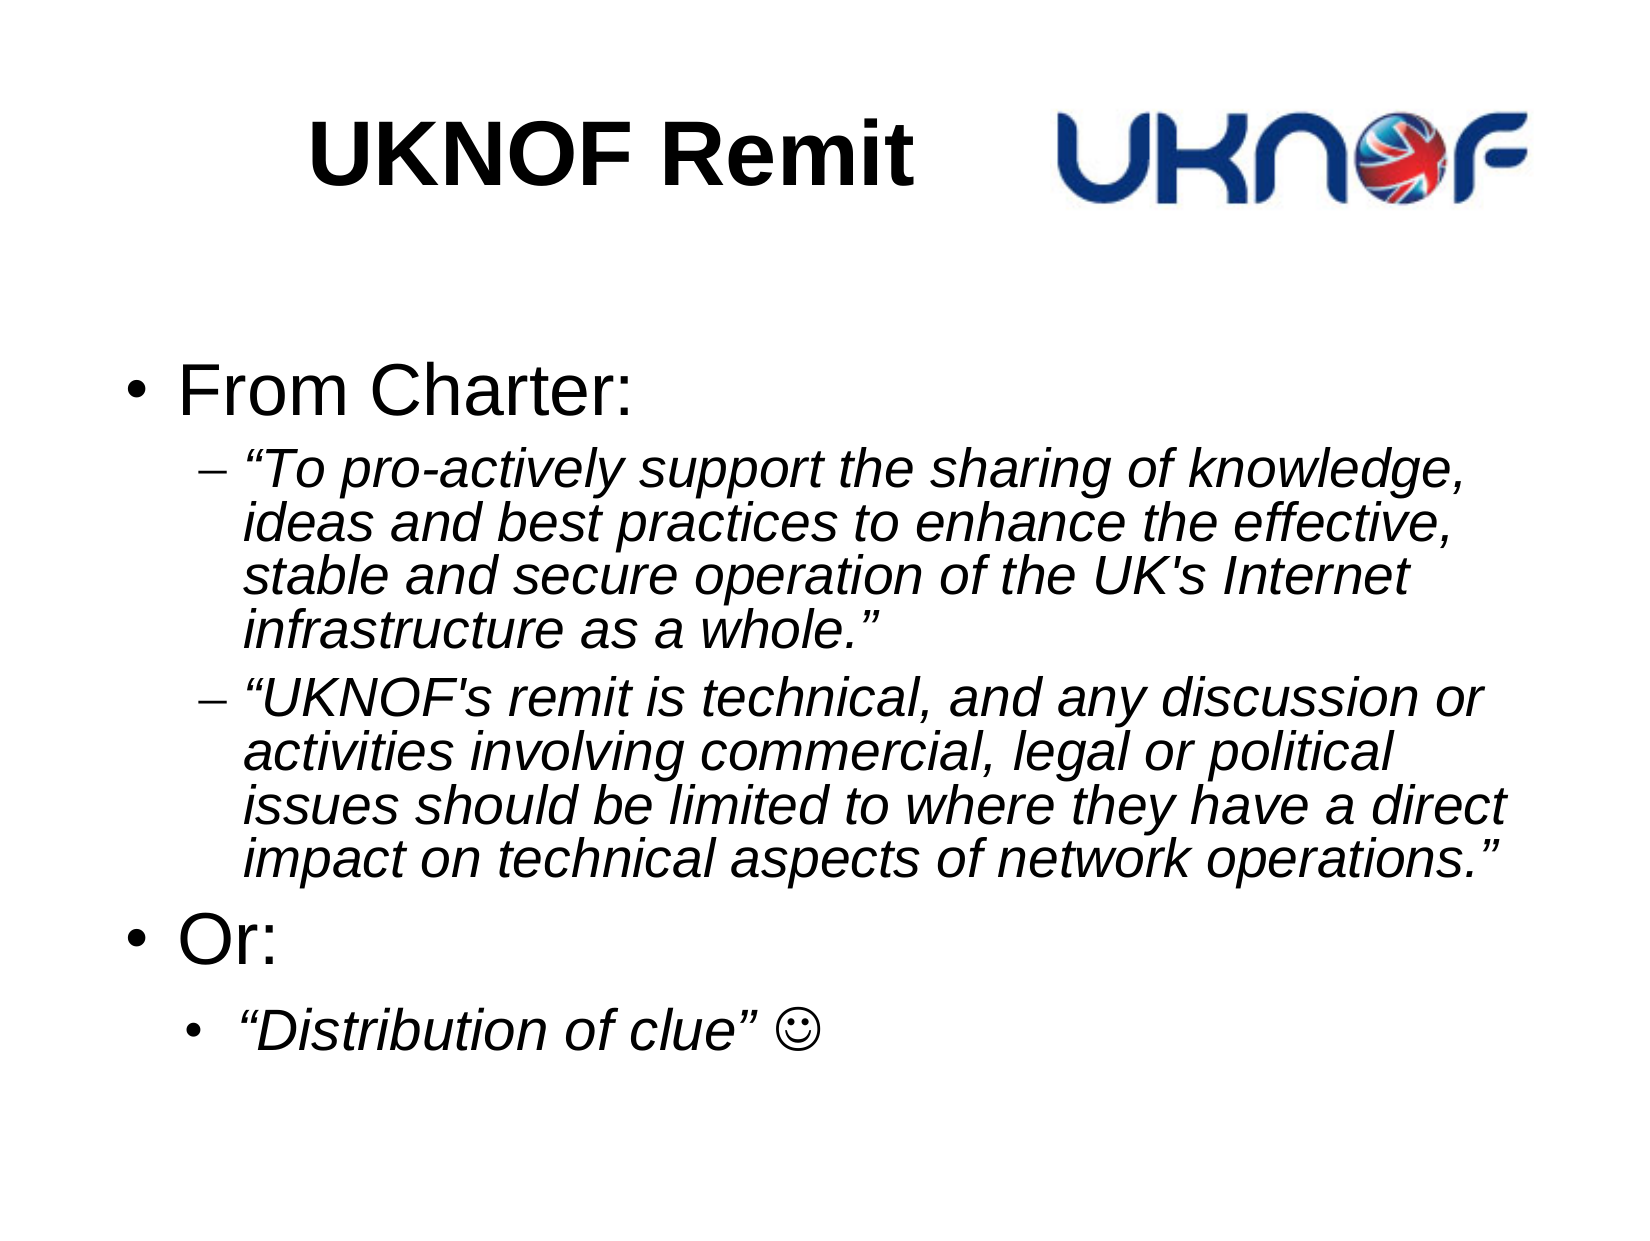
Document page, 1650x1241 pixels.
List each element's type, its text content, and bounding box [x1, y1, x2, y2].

title UKNOF Remit [123, 55, 1100, 262]
picture [1100, 93, 1536, 225]
list From Charter: “To pro-actively support the sharing of knowledge, ideas and best practices to enhance the effective, stable and secure operation of the UK's Internet infrastructure as a whole.” “UKNOF's remit is technical, and any discussion or activities involving commercial, legal or political issues should be limited to where they have a direct impact on technical aspects of network operations.” Or: “Distribution of clue”  [123, 358, 1526, 1103]
